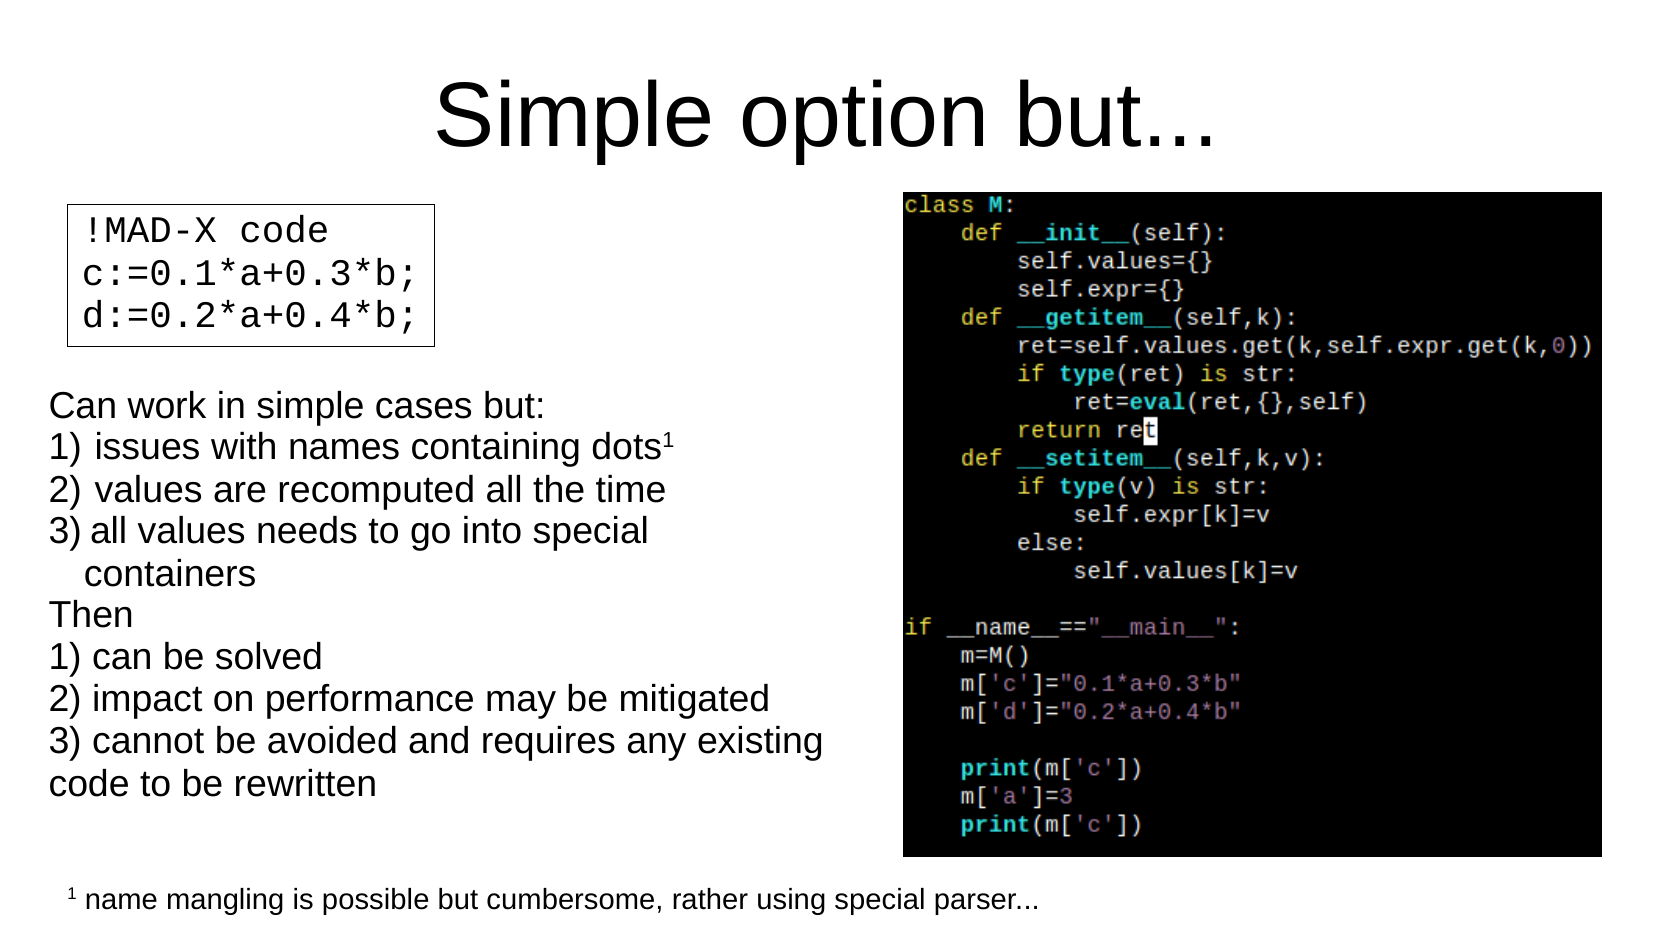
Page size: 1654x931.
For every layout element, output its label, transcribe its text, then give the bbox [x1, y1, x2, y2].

text_box !MAD-X code c:=0.1*a+0.3*b; d:=0.2*a+0.4*b; [67, 204, 435, 347]
picture [903, 192, 1602, 857]
text_box Can work in simple cases but: issues with names containing dots1 values are recomputed all the time all values needs to go into special containers Then 1) can be solved 2) impact on performance may be mitigated 3) cannot be avoided and requires any existing code to be rewritten [33, 376, 842, 854]
text_box 1 name mangling is possible but cumbersome, rather using special parser... [52, 875, 1153, 931]
title Simple option but... [82, 37, 1571, 193]
